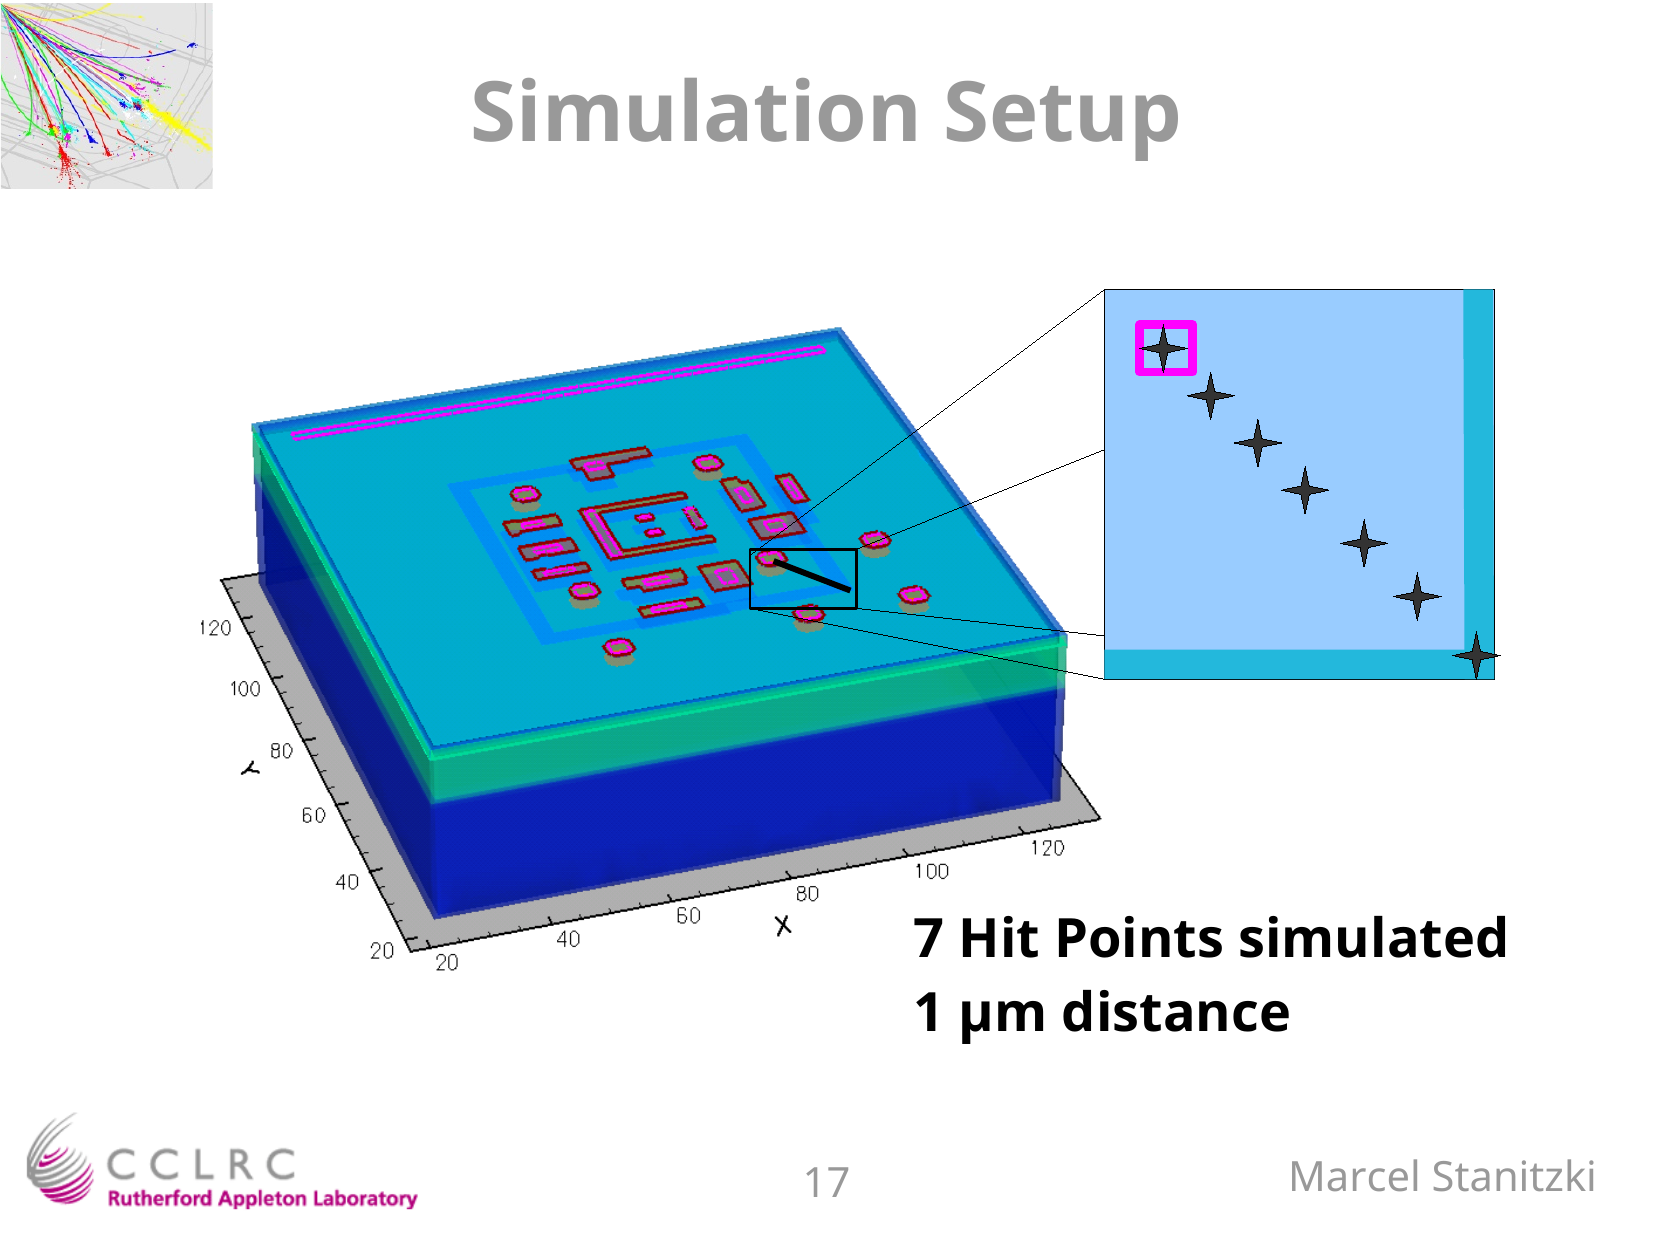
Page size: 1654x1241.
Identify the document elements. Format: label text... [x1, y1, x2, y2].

picture [0, 3, 213, 189]
picture [19, 1110, 426, 1212]
text_box [1104, 289, 1501, 680]
title Simulation Setup [203, 5, 1451, 213]
text_box 7 Hit Points simulated 1 µm distance [899, 892, 1591, 1040]
picture [179, 318, 1111, 974]
